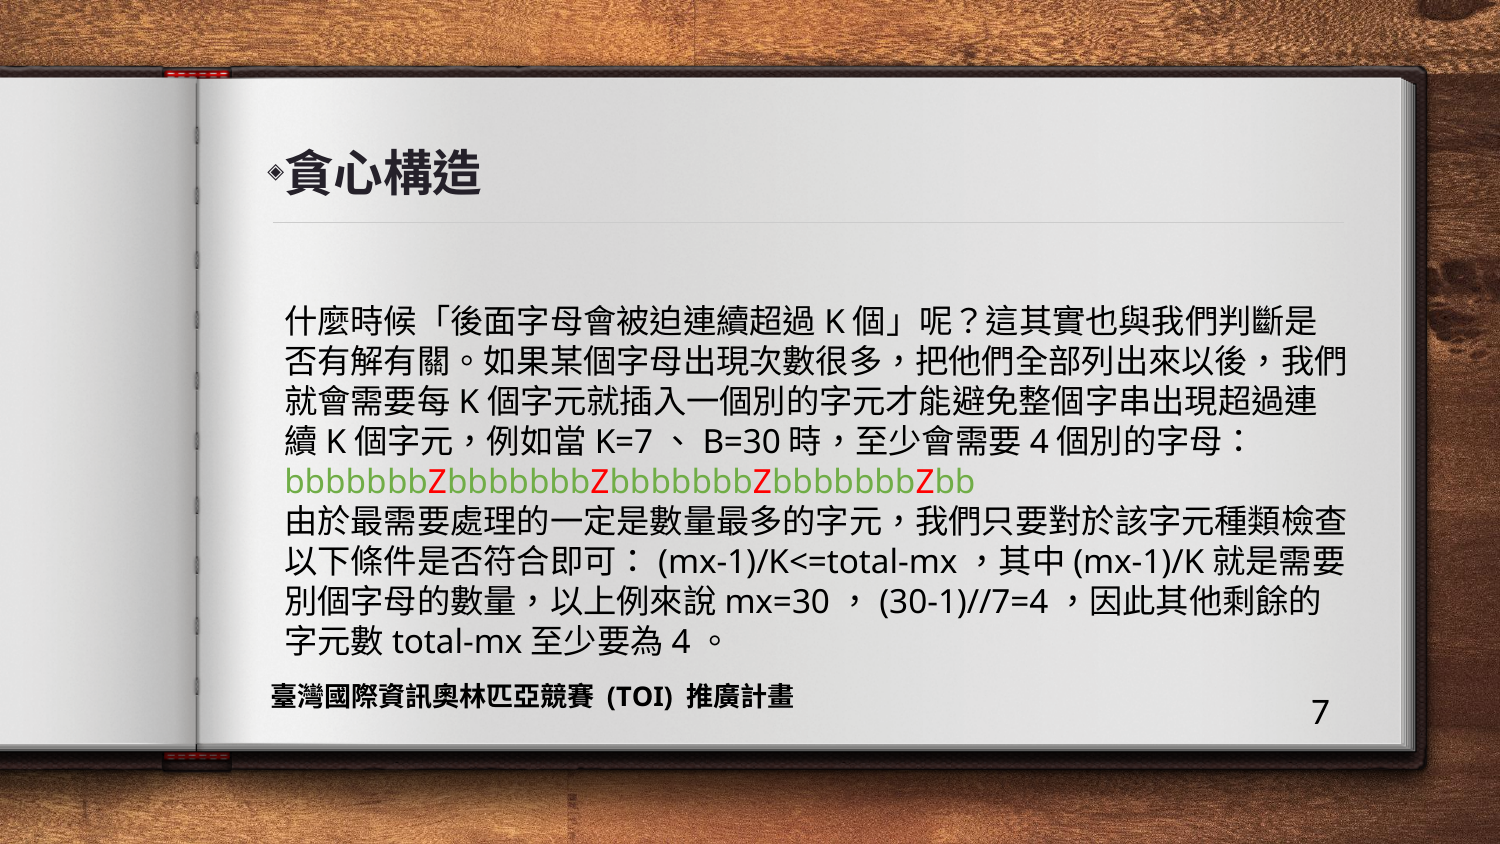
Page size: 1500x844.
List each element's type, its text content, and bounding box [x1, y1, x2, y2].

text_box [1295, 672, 1386, 737]
list 貪心構造 [252, 126, 1194, 216]
text_box 什麼時候「後面字母會被迫連續超過K個」呢？這其實也與我們判斷是否有解有關。如果某個字母出現次數很多，把他們全部列出來以後，我們就會需要每K個字元就插入一個別的字元才能避免整個字串出現超過連續K個字元，例如當K=7、B=30時，至少會需要4個別的字母： bbbbbbbZbbbbbbbZbbbbbbbZbbbbbbbZbb 由於最需要處理的一定是數量最多的字元，我們只要對於該字元種類檢查以下條件是否符合即可：(mx-1)/K<=total-mx，其中(mx-1)/K就是需要別個字母的數量，以上例來說mx=30，(30-1)//7=4，因此其他剩餘的字元數total-mx至少要為4。 [269, 293, 1367, 672]
